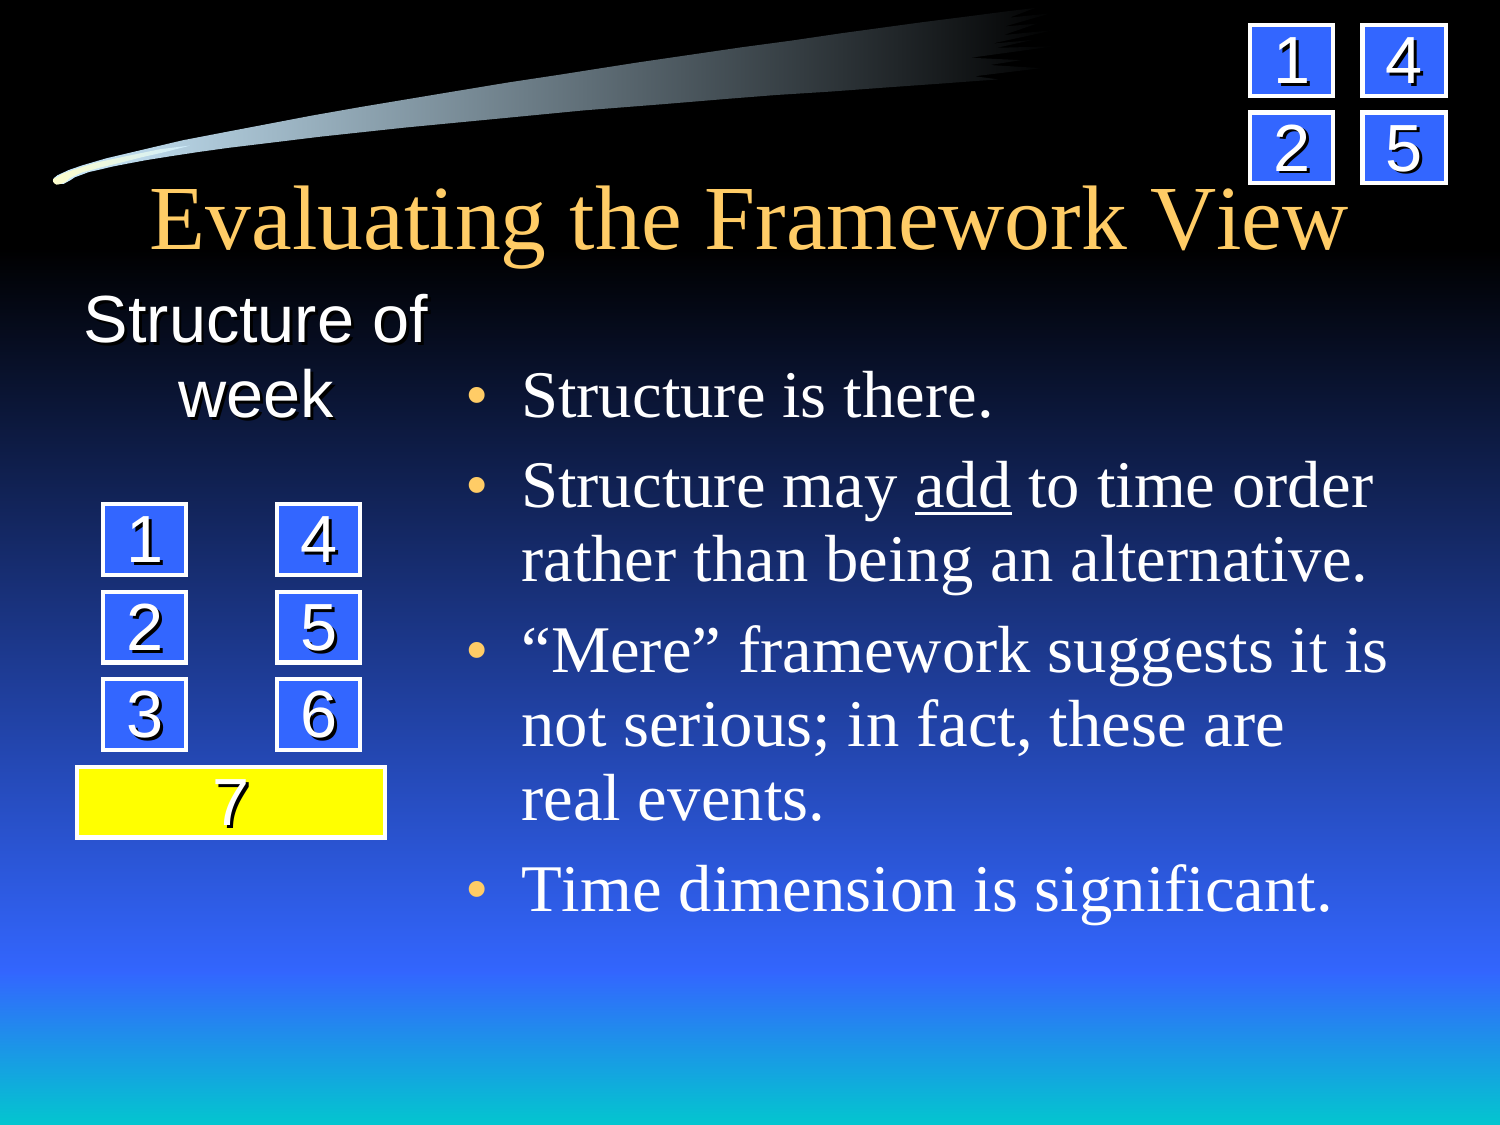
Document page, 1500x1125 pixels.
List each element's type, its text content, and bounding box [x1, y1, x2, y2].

text_box 4 [277, 504, 361, 576]
text_box 2 [1249, 112, 1334, 184]
text_box 3 [103, 679, 187, 750]
text_box 5 [277, 591, 361, 663]
text_box Structure of week [49, 274, 463, 440]
text_box 4 [1362, 24, 1446, 96]
text_box 5 [1362, 112, 1446, 184]
text_box 6 [277, 679, 361, 750]
text_box 1 [1249, 24, 1334, 96]
text_box 7 [77, 766, 386, 838]
list Structure is there. Structure may add to time order rather than being an alternative. “Mere” framework suggests it is not serious; in fact, these are real events. Time dimension is significant. [450, 350, 1413, 1026]
text_box 1 [103, 504, 187, 576]
title Evaluating the Framework View [112, 124, 1388, 313]
text_box 2 [103, 591, 187, 663]
